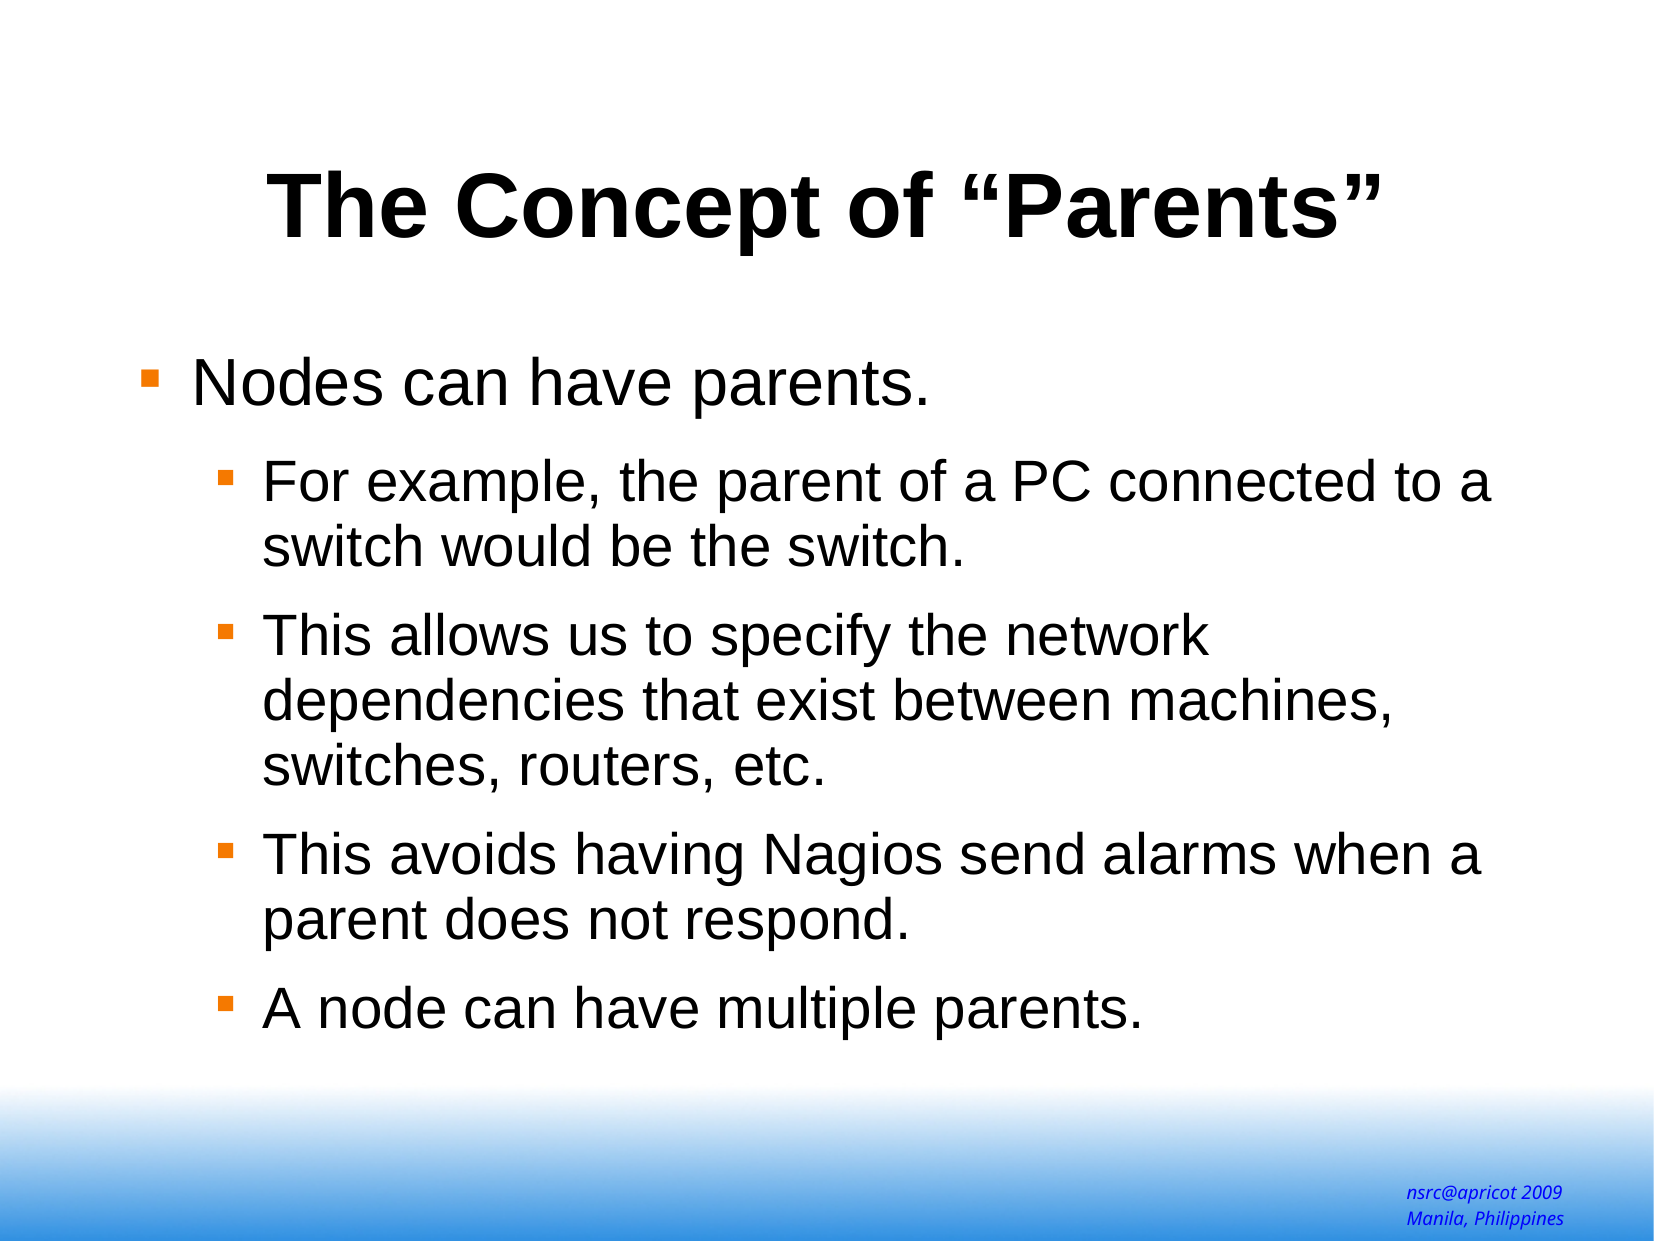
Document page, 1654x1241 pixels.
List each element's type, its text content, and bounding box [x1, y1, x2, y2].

title The Concept of “Parents” [121, 102, 1534, 310]
list Nodes can have parents. For example, the parent of a PC connected to a switch would be the switch. This allows us to specify the network dependencies that exist between machines, switches, routers, etc. This avoids having Nagios send alarms when a parent does not respond. A node can have multiple parents. [121, 344, 1534, 1126]
picture [0, 1083, 1654, 1241]
